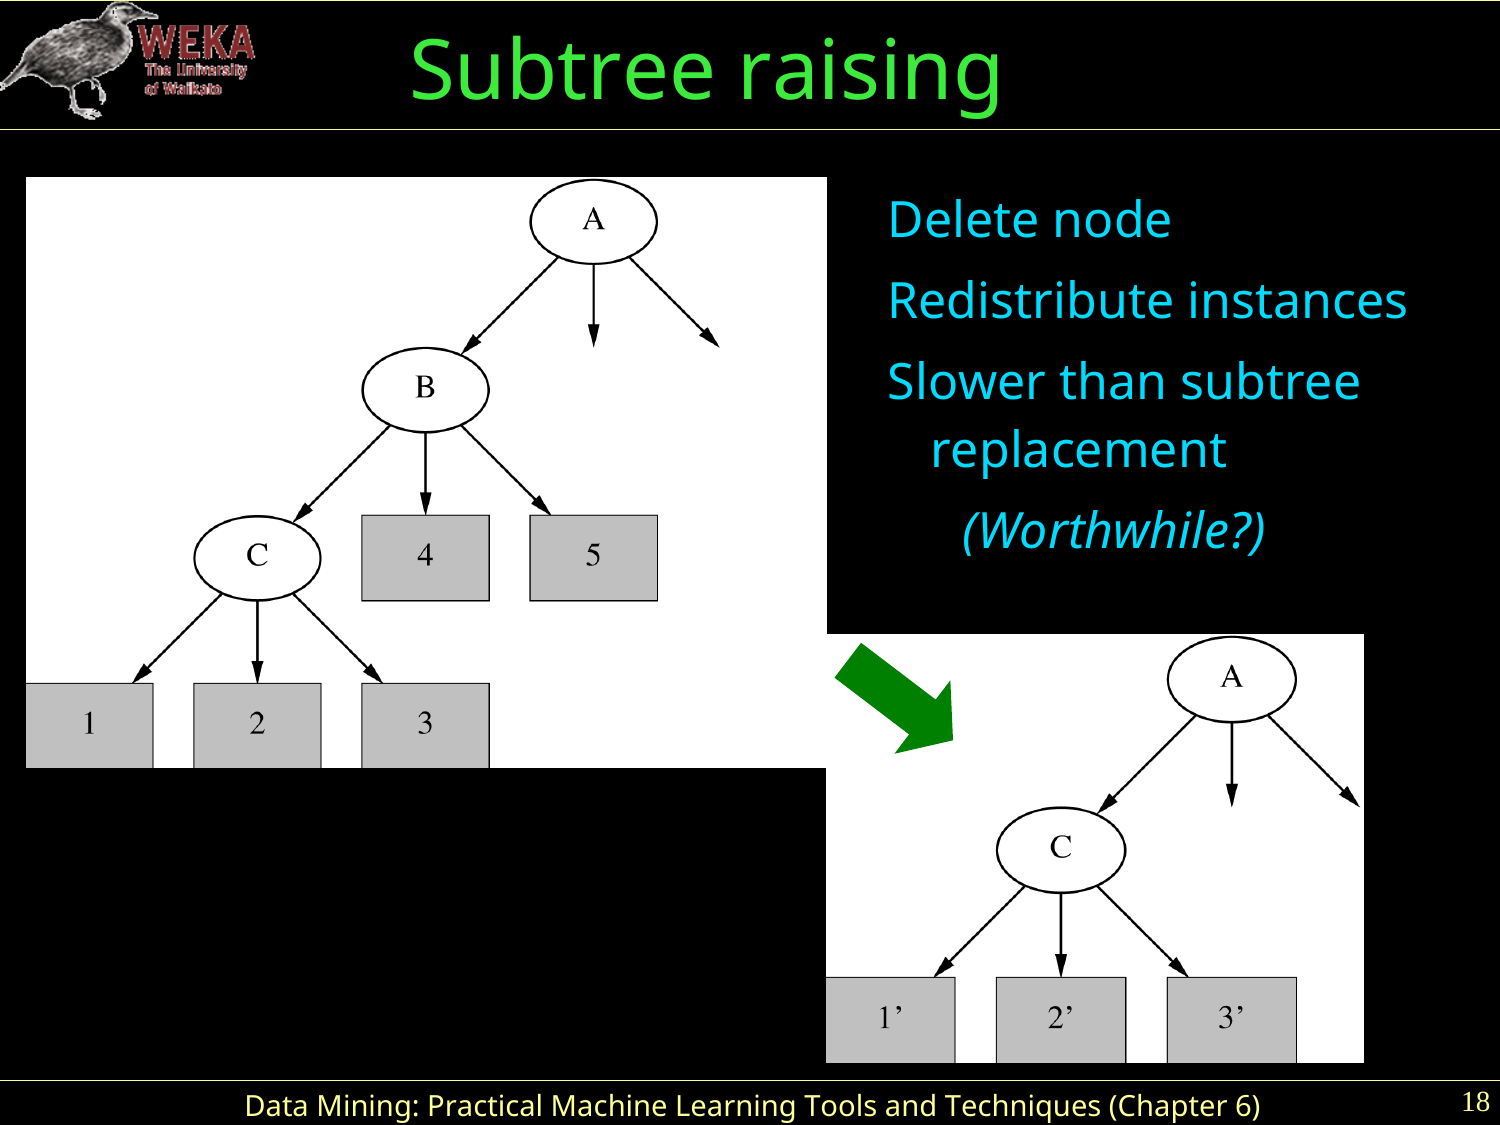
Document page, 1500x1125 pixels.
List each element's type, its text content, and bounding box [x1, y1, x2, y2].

list Delete node Redistribute instances Slower than subtree replacement (Worthwhile?) [872, 177, 1500, 515]
picture [26, 177, 827, 768]
text_box [838, 647, 950, 749]
title Subtree raising [88, 0, 1327, 148]
chart [826, 634, 1364, 1063]
picture [0, 1, 88, 129]
